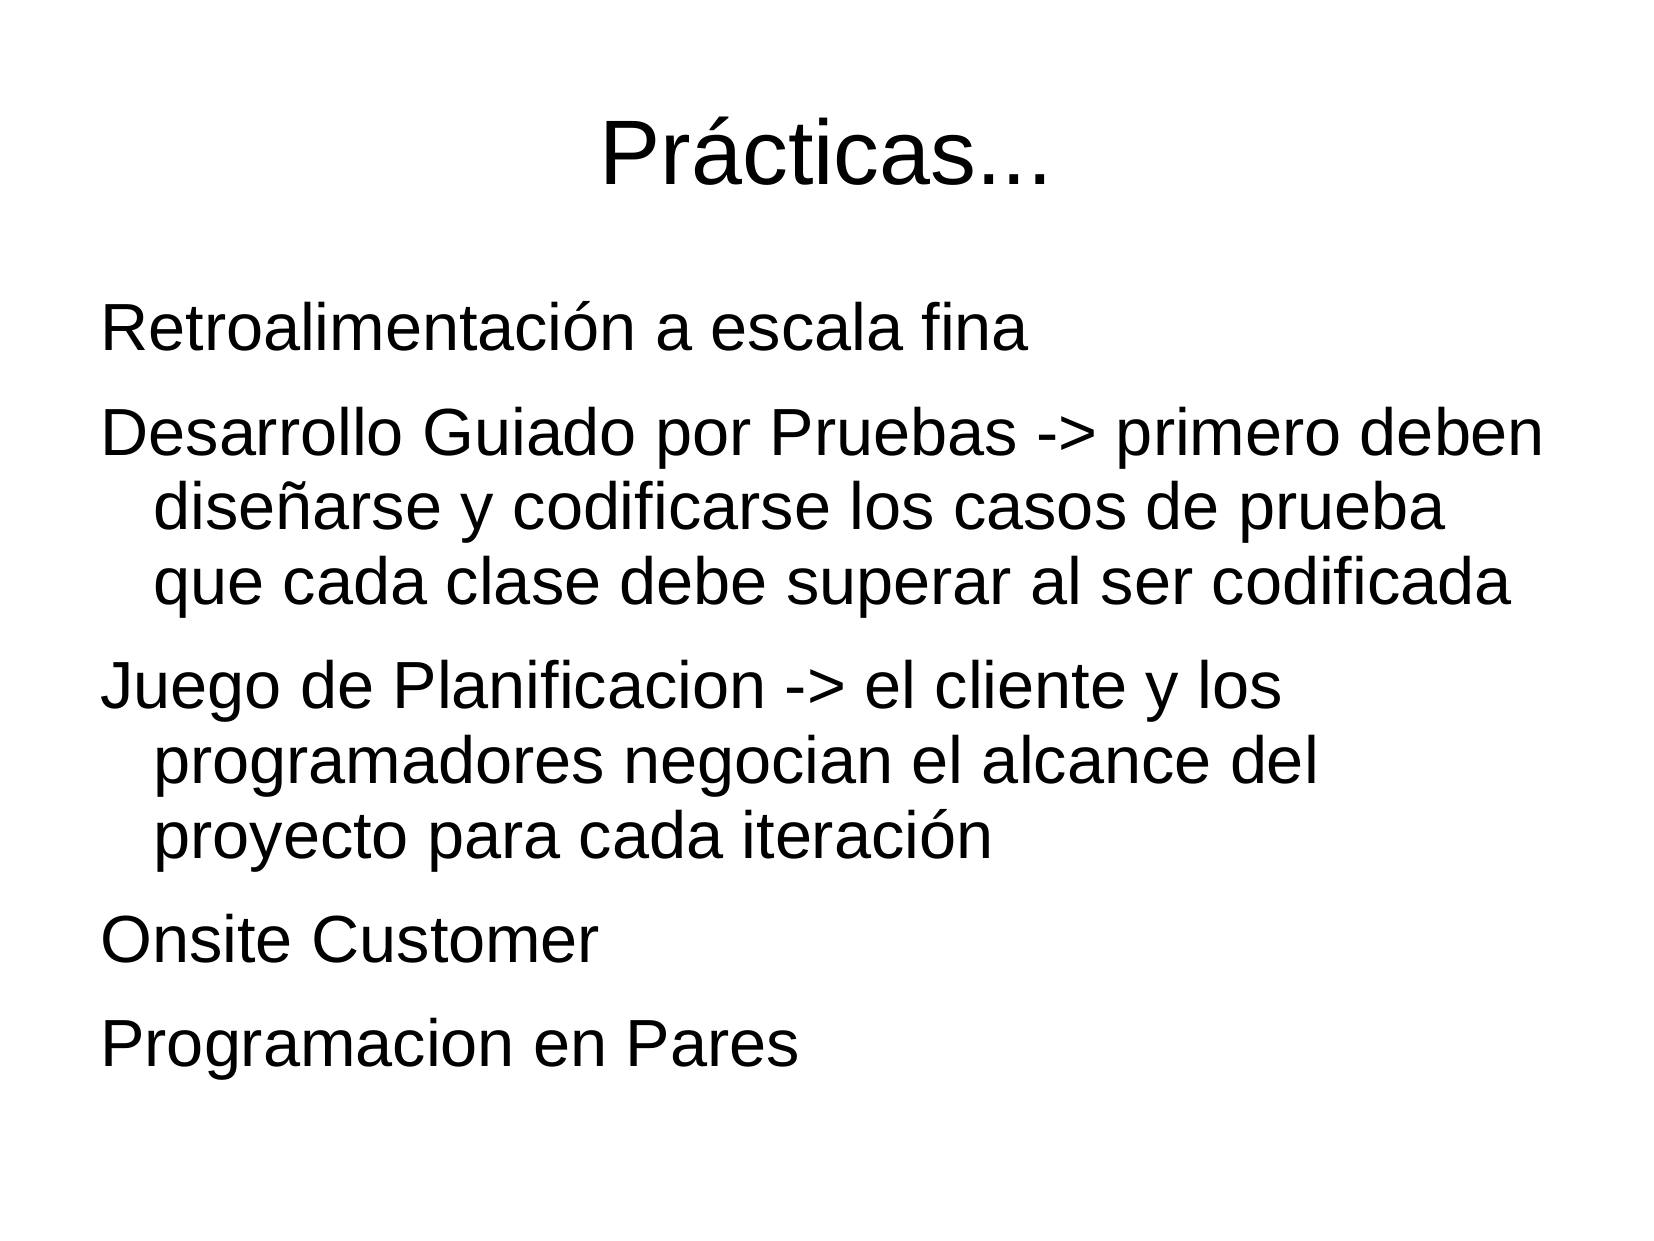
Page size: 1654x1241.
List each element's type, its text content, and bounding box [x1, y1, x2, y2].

title Prácticas... [82, 49, 1571, 257]
list Retroalimentación a escala fina Desarrollo Guiado por Pruebas -> primero deben diseñarse y codificarse los casos de prueba que cada clase debe superar al ser codificada Juego de Planificacion -> el cliente y los programadores negocian el alcance del proyecto para cada iteración Onsite Customer Programacion en Pares [82, 290, 1571, 1241]
